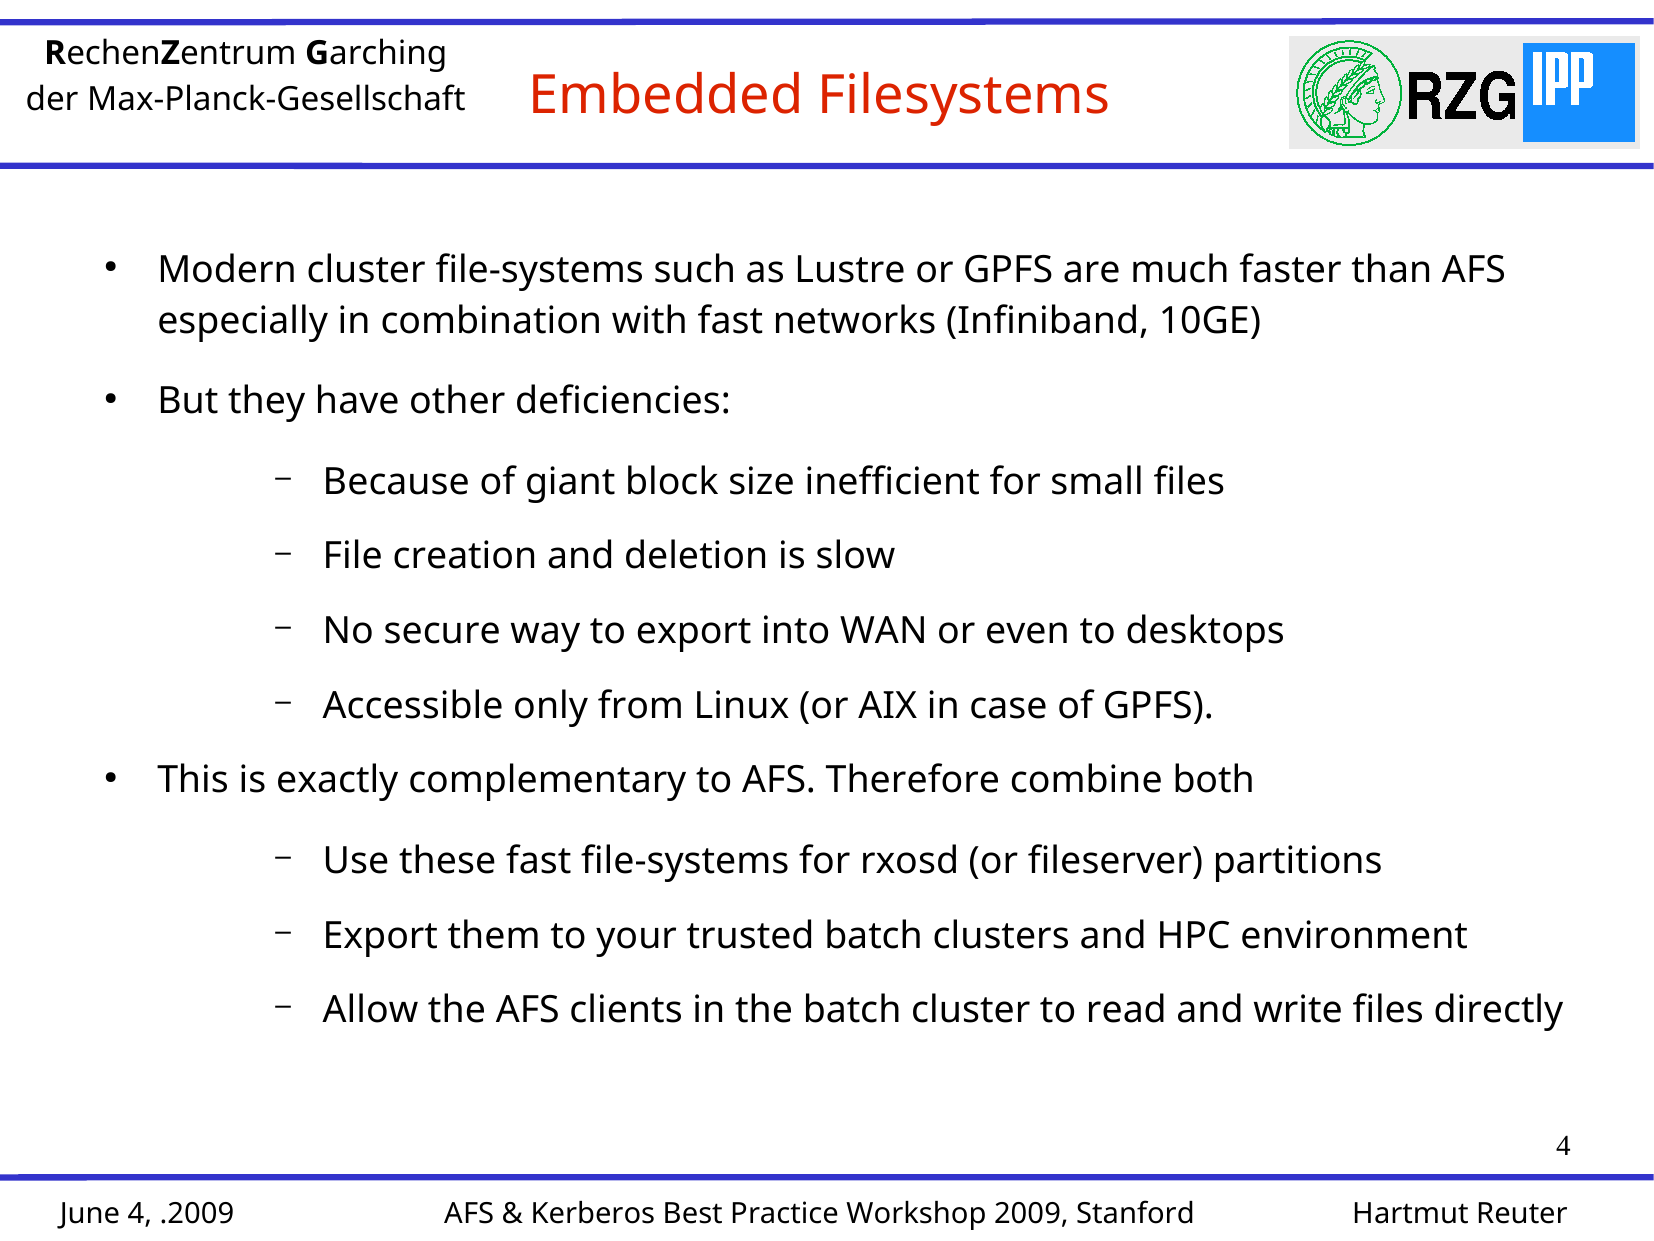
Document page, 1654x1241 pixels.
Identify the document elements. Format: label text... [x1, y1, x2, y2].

text_box Embedded Filesystems [0, 47, 1654, 173]
picture [1289, 36, 1640, 47]
list Modern cluster file-systems such as Lustre or GPFS are much faster than AFS especially in combination with fast networks (Infiniband, 10GE) But they have other deficiencies: Because of giant block size inefficient for small files File creation and deletion is slow No secure way to export into WAN or even to desktops Accessible only from Linux (or AIX in case of GPFS). This is exactly complementary to AFS. Therefore combine both Use these fast file-systems for rxosd (or fileserver) partitions Export them to your trusted batch clusters and HPC environment Allow the AFS clients in the batch cluster to read and write files directly [71, 189, 1632, 1241]
